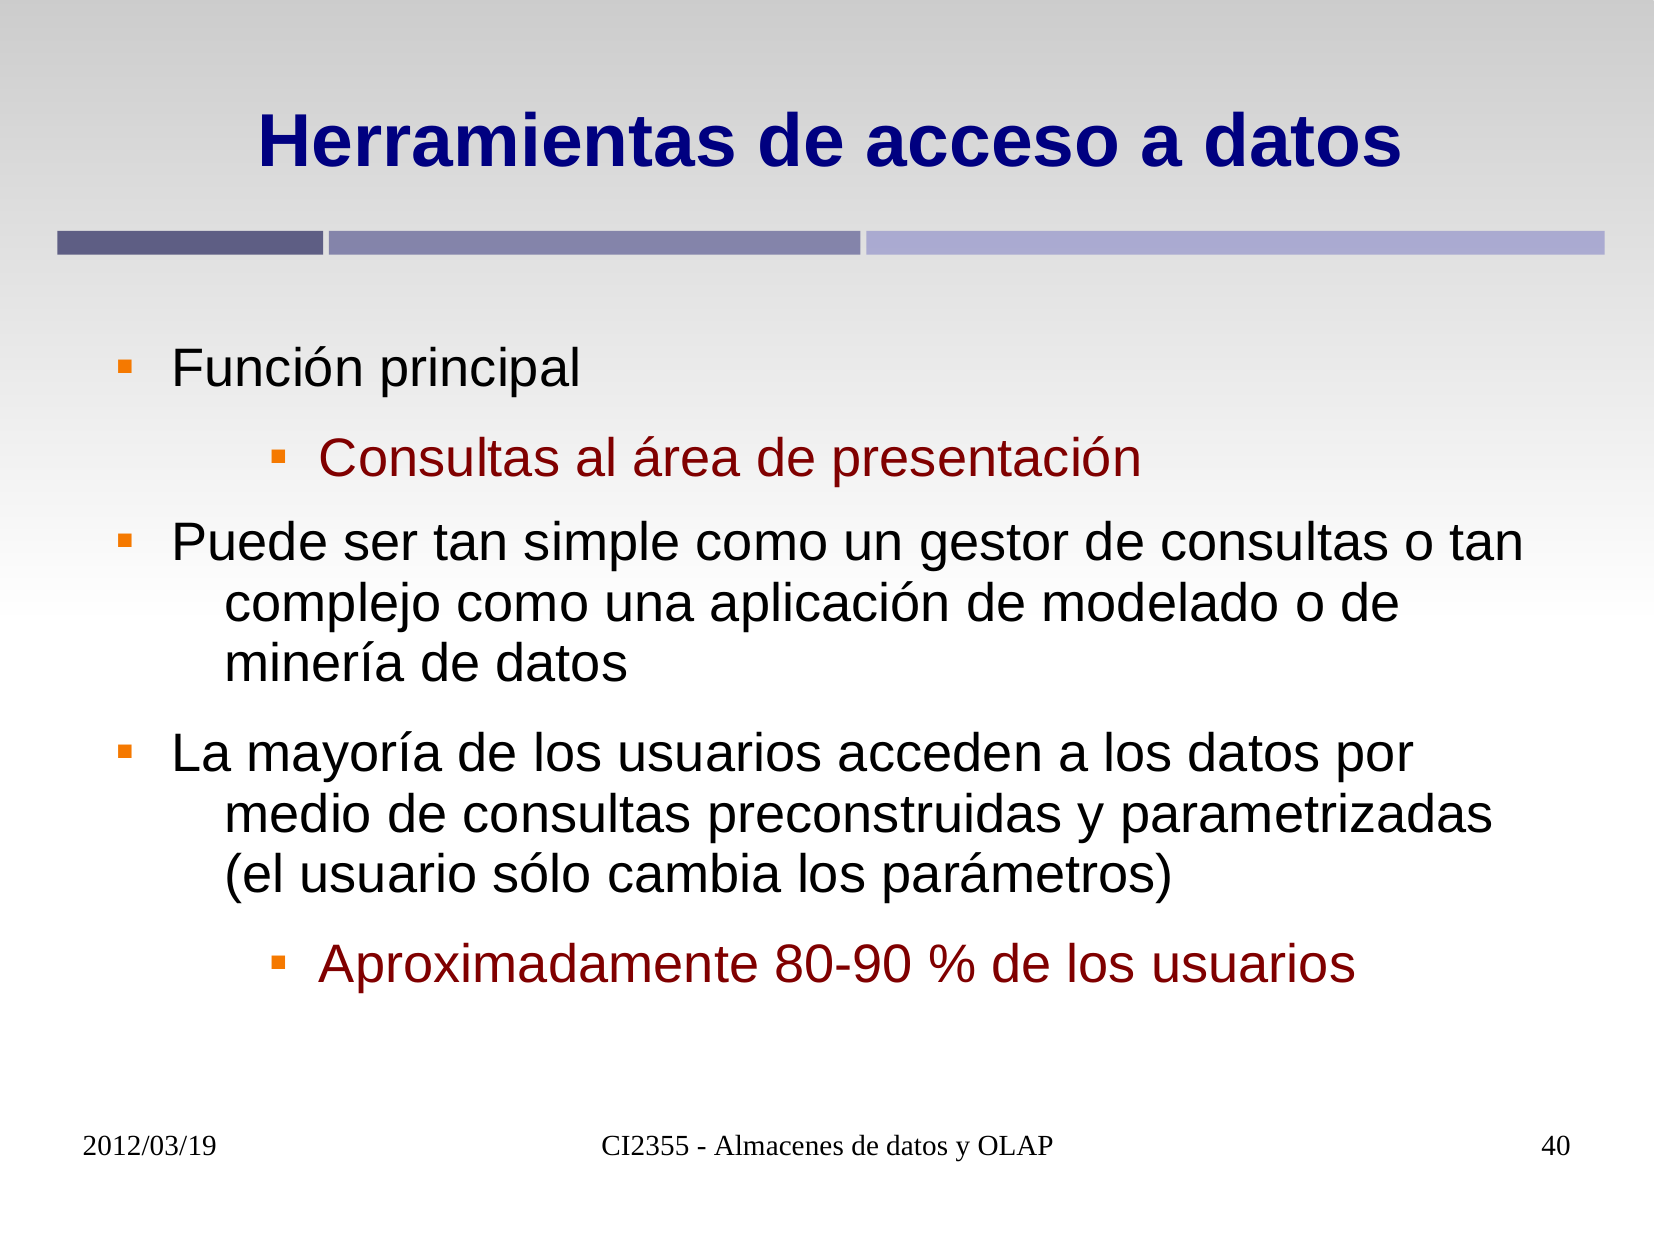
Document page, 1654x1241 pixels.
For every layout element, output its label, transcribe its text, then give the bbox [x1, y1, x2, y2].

title Herramientas de acceso a datos [86, 55, 1576, 226]
list Función principal Consultas al área de presentación Puede ser tan simple como un gestor de consultas o tan complejo como una aplicación de modelado o de minería de datos La mayoría de los usuarios acceden a los datos por medio de consultas preconstruidas y parametrizadas (el usuario sólo cambia los parámetros) Aproximadamente 80-90 % de los usuarios [82, 337, 1571, 1109]
